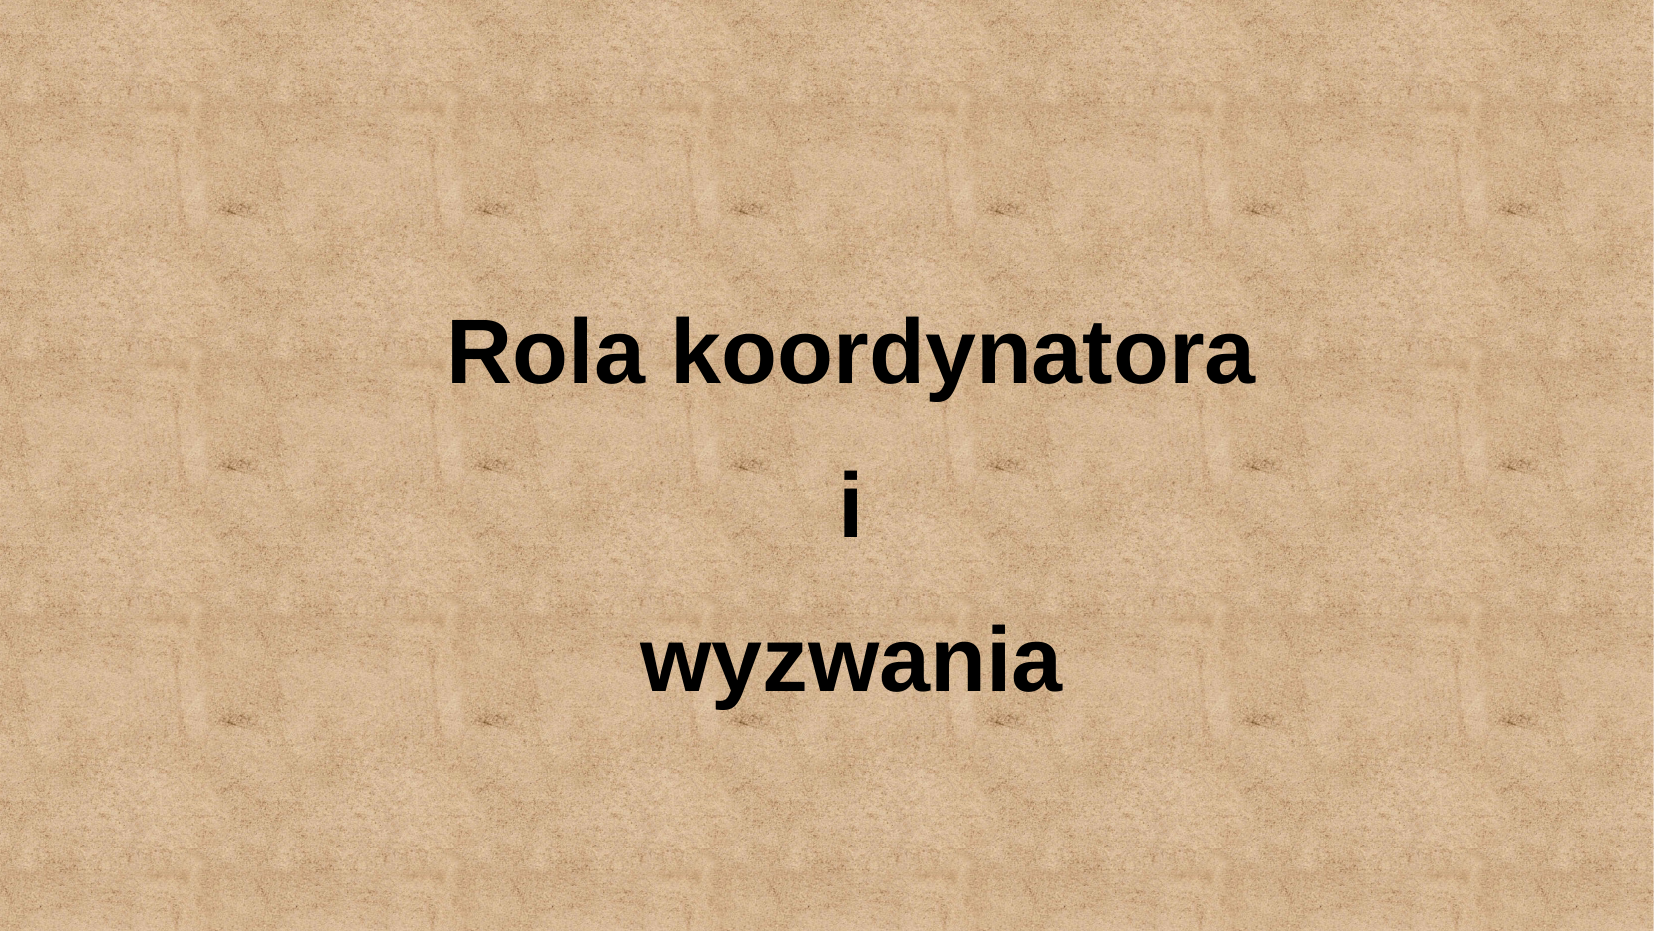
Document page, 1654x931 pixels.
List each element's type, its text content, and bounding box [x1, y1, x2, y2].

picture [0, 0, 1654, 931]
title Rola koordynatora i wyzwania [90, 75, 1579, 886]
